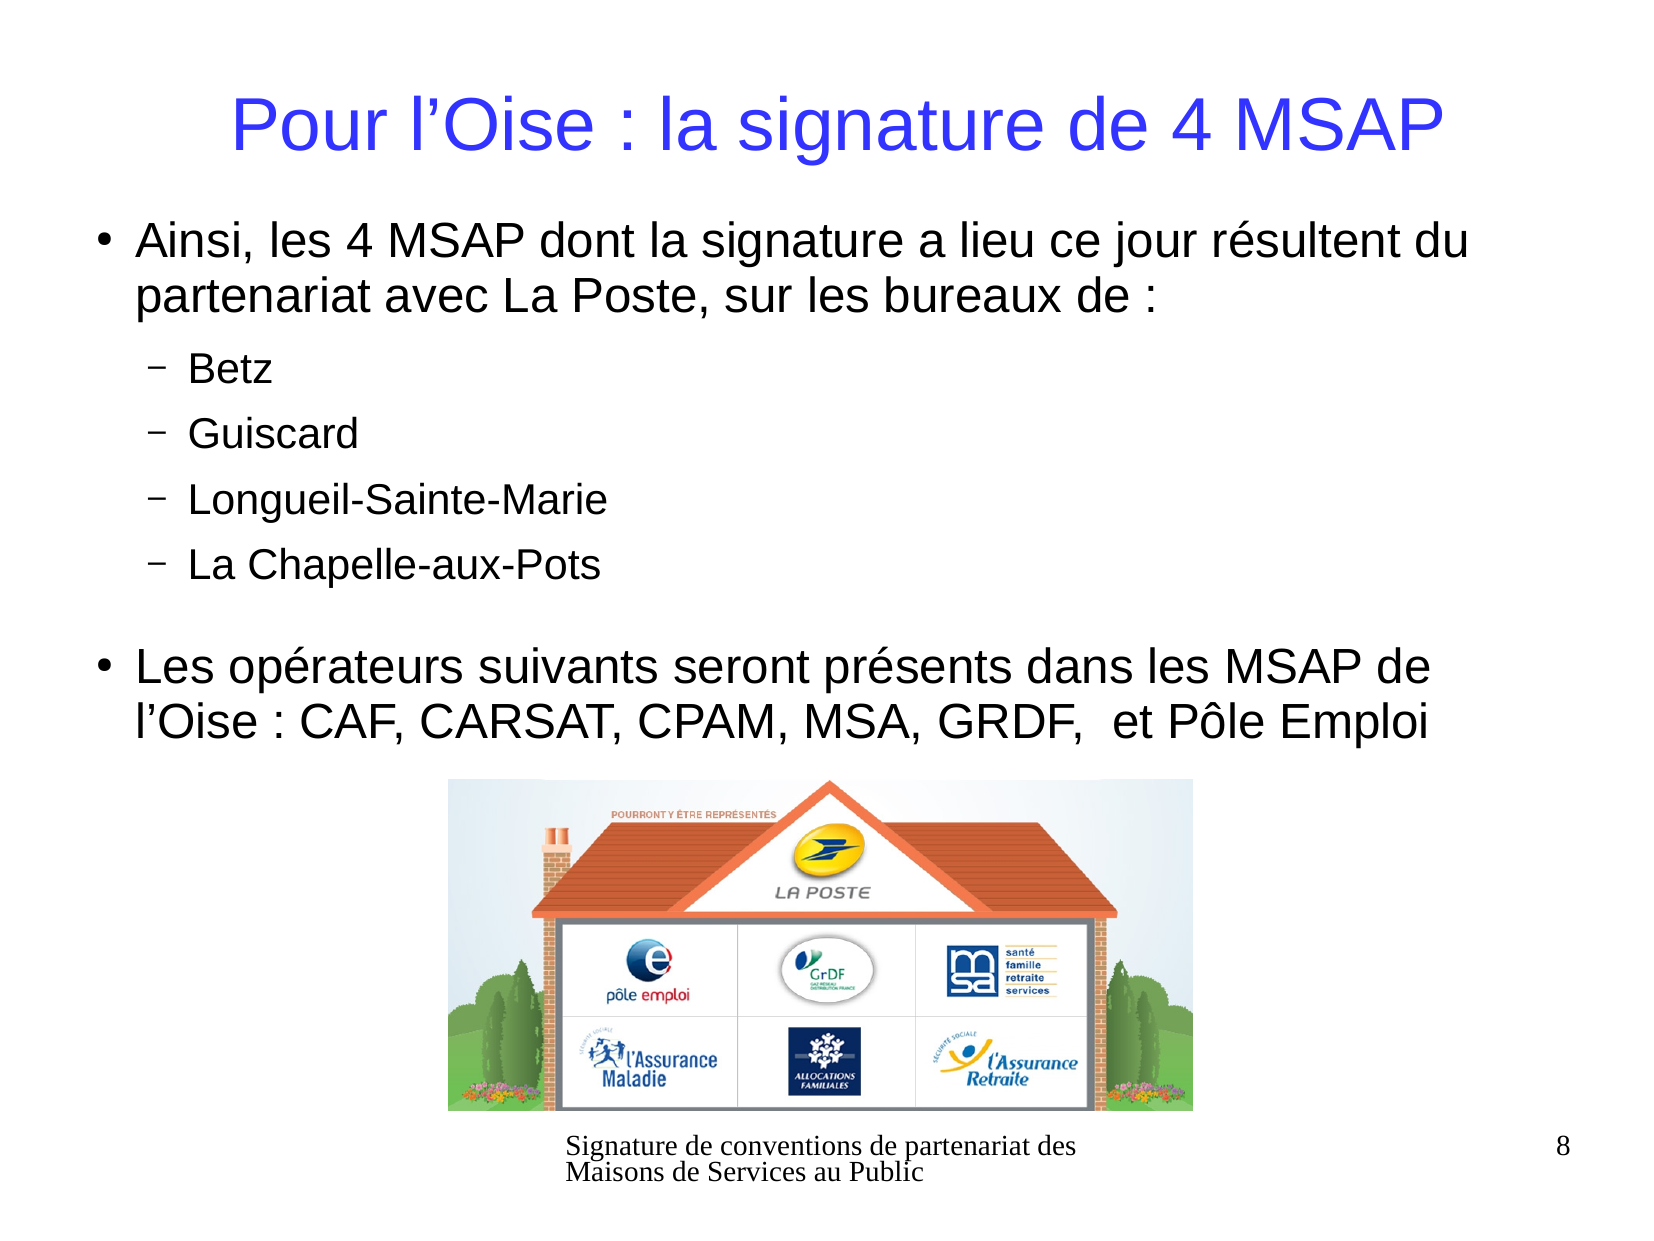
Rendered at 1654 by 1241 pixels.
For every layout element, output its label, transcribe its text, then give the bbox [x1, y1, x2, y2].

picture [448, 779, 1193, 1111]
title Pour l’Oise : la signature de 4 MSAP [94, 35, 1583, 213]
list Ainsi, les 4 MSAP dont la signature a lieu ce jour résultent du partenariat avec La Poste, sur les bureaux de : Betz Guiscard Longueil-Sainte-Marie La Chapelle-aux-Pots Les opérateurs suivants seront présents dans les MSAP de l’Oise : CAF, CARSAT, CPAM, MSA, GRDF, et Pôle Emploi [82, 212, 1571, 756]
